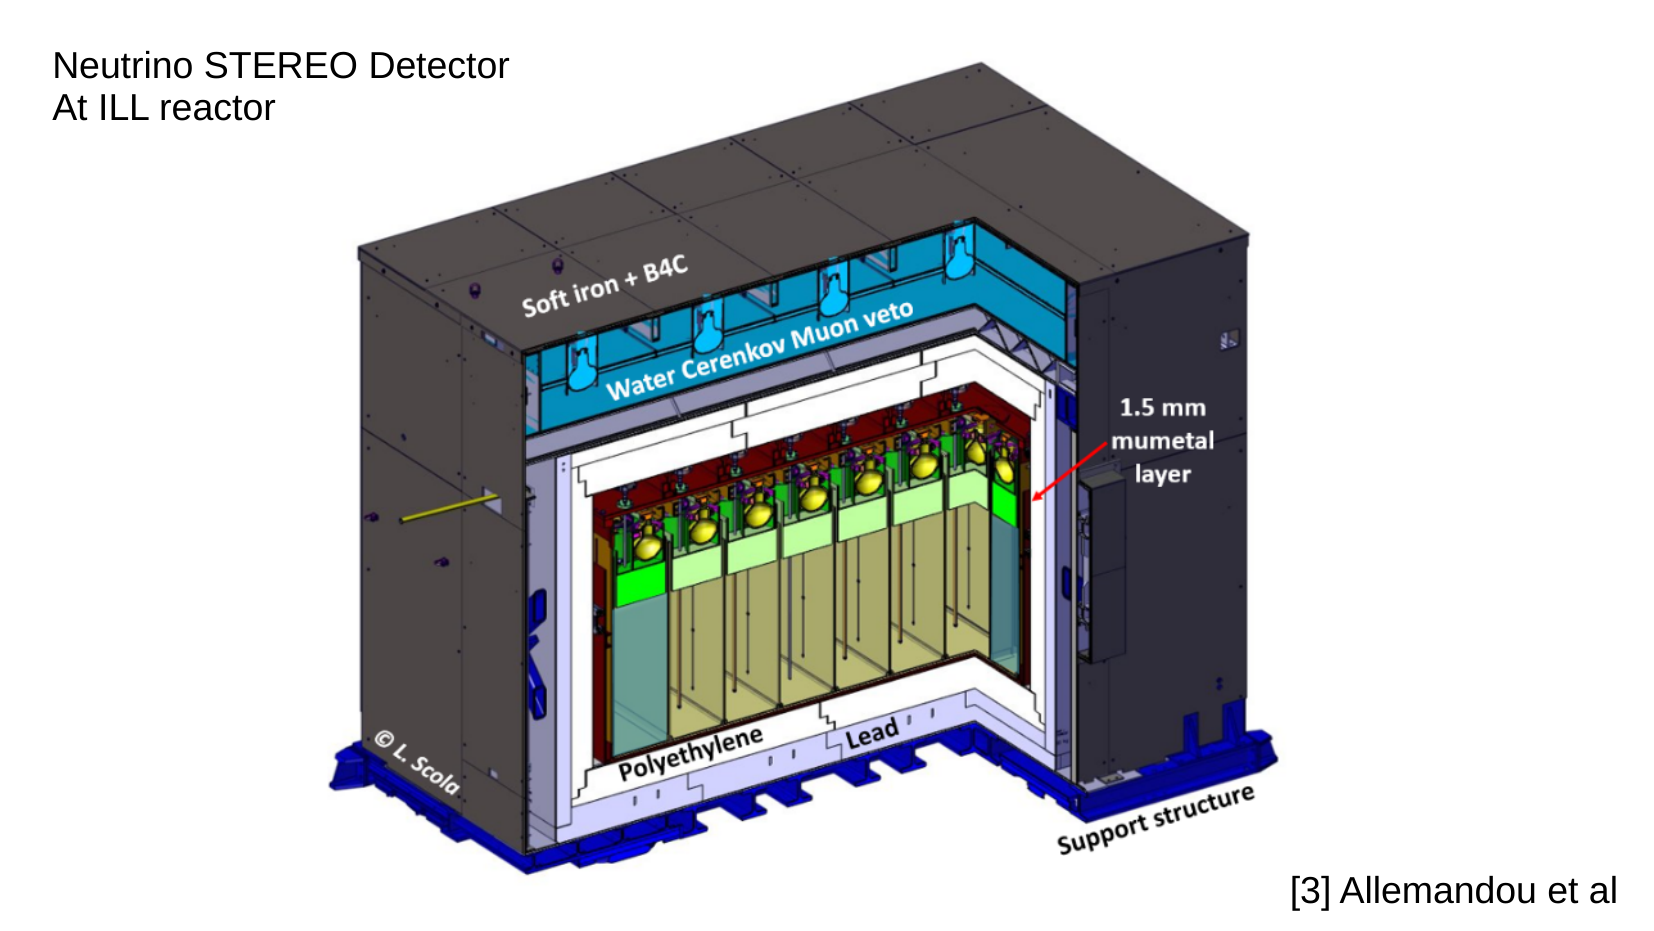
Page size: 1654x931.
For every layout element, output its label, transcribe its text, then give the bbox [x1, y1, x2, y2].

text_box [3] Allemandou et al [1275, 862, 1651, 920]
text_box Neutrino STEREO Detector At ILL reactor [37, 37, 676, 221]
picture [258, 1, 1397, 928]
